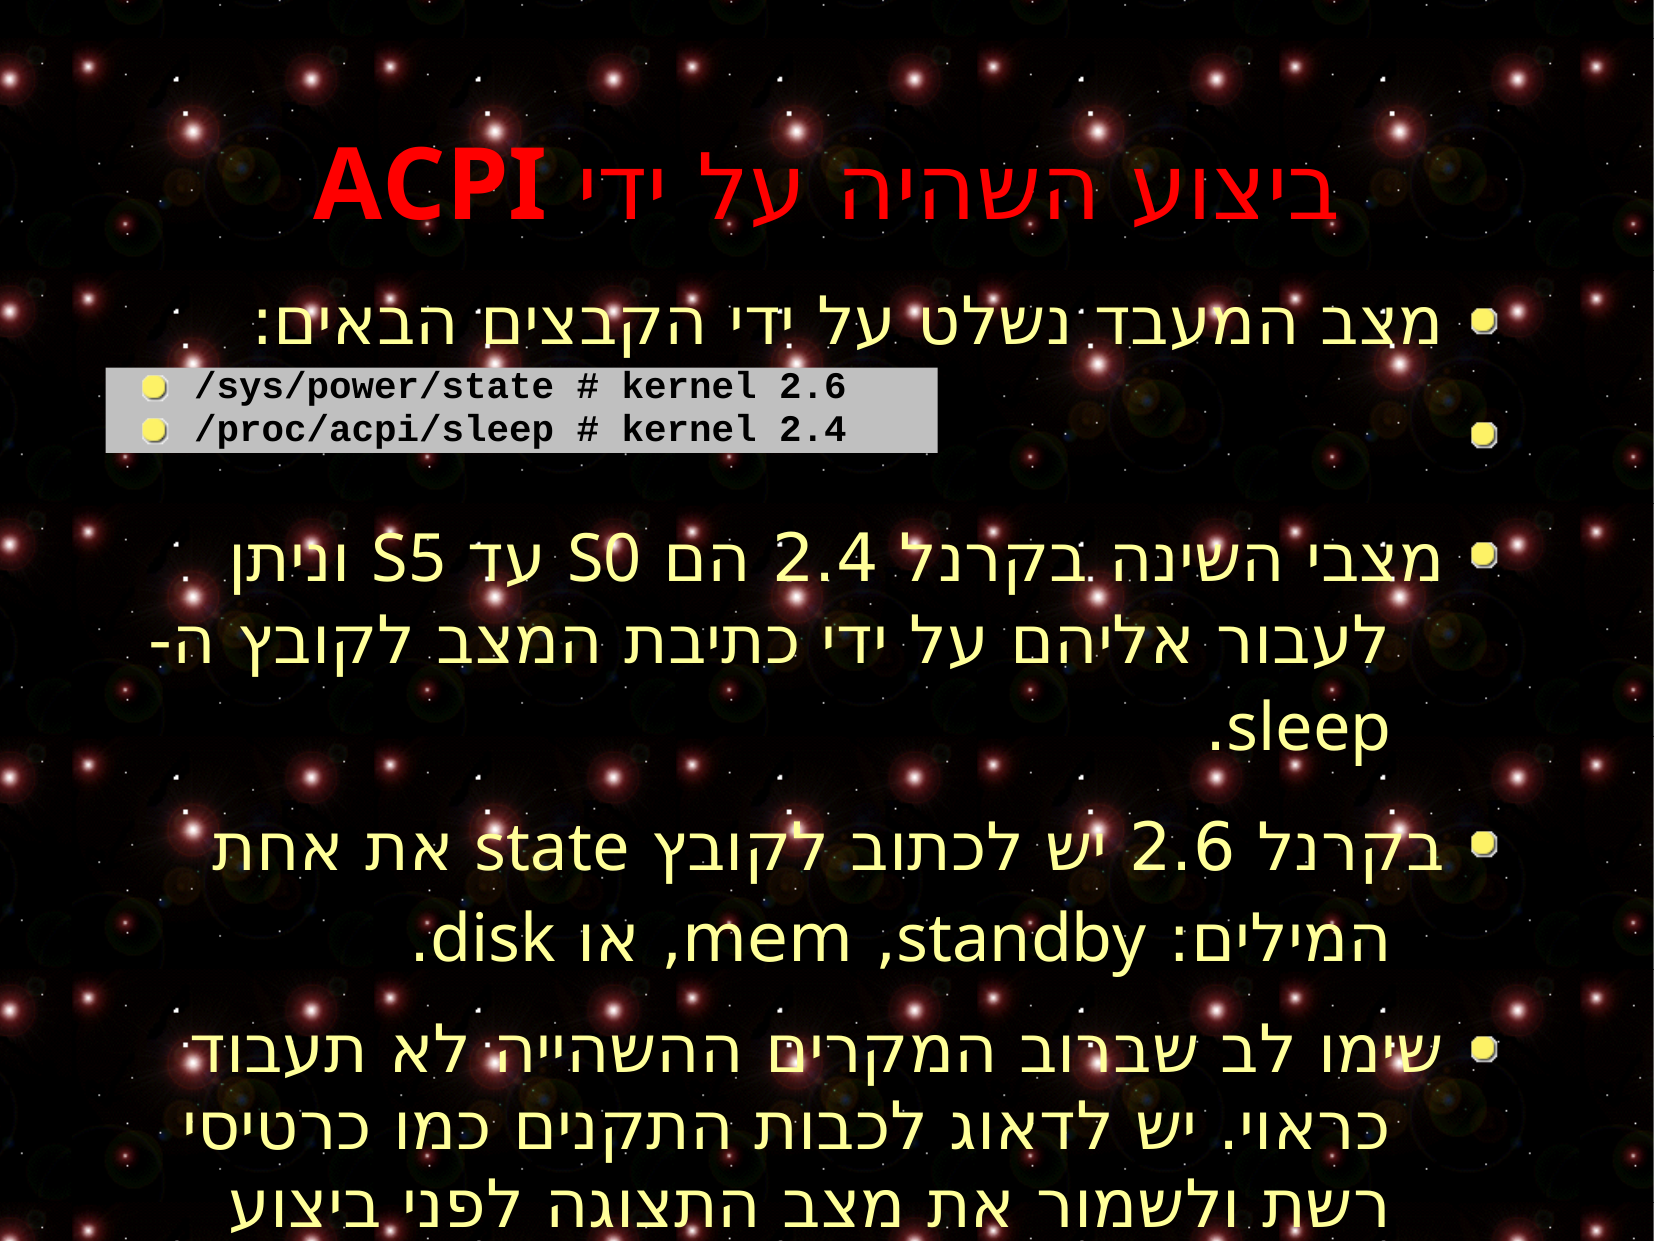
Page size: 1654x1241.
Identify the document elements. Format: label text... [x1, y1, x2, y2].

title ביצוע השהיה על ידי ACPI [121, 102, 1534, 258]
picture [0, 0, 1654, 1241]
list /sys/power/state # kernel 2.6 /proc/acpi/sleep # kernel 2.4 [105, 367, 938, 453]
list מצב המעבד נשלט על ידי הקבצים הבאים: מצבי השינה בקרנל 2.4 הם S0 עד S5 וניתן לעבור אליהם על ידי כתיבת המצב לקובץ ה- sleep. בקרנל 2.6 יש לכתוב לקובץ state את אחת המילים: standby, ‏mem, או disk. שימו לב שברוב המקרים ההשהייה לא תעבוד כראוי. יש לדאוג לכבות התקנים כמו כרטיסי רשת ולשמור את מצב התצוגה לפני ביצוע ההשהייה. רצוי לבדוק ביצוע השהייה במצב טקסטואלי ועם מערכות קבצים לא-עגונות. [121, 282, 1534, 1204]
